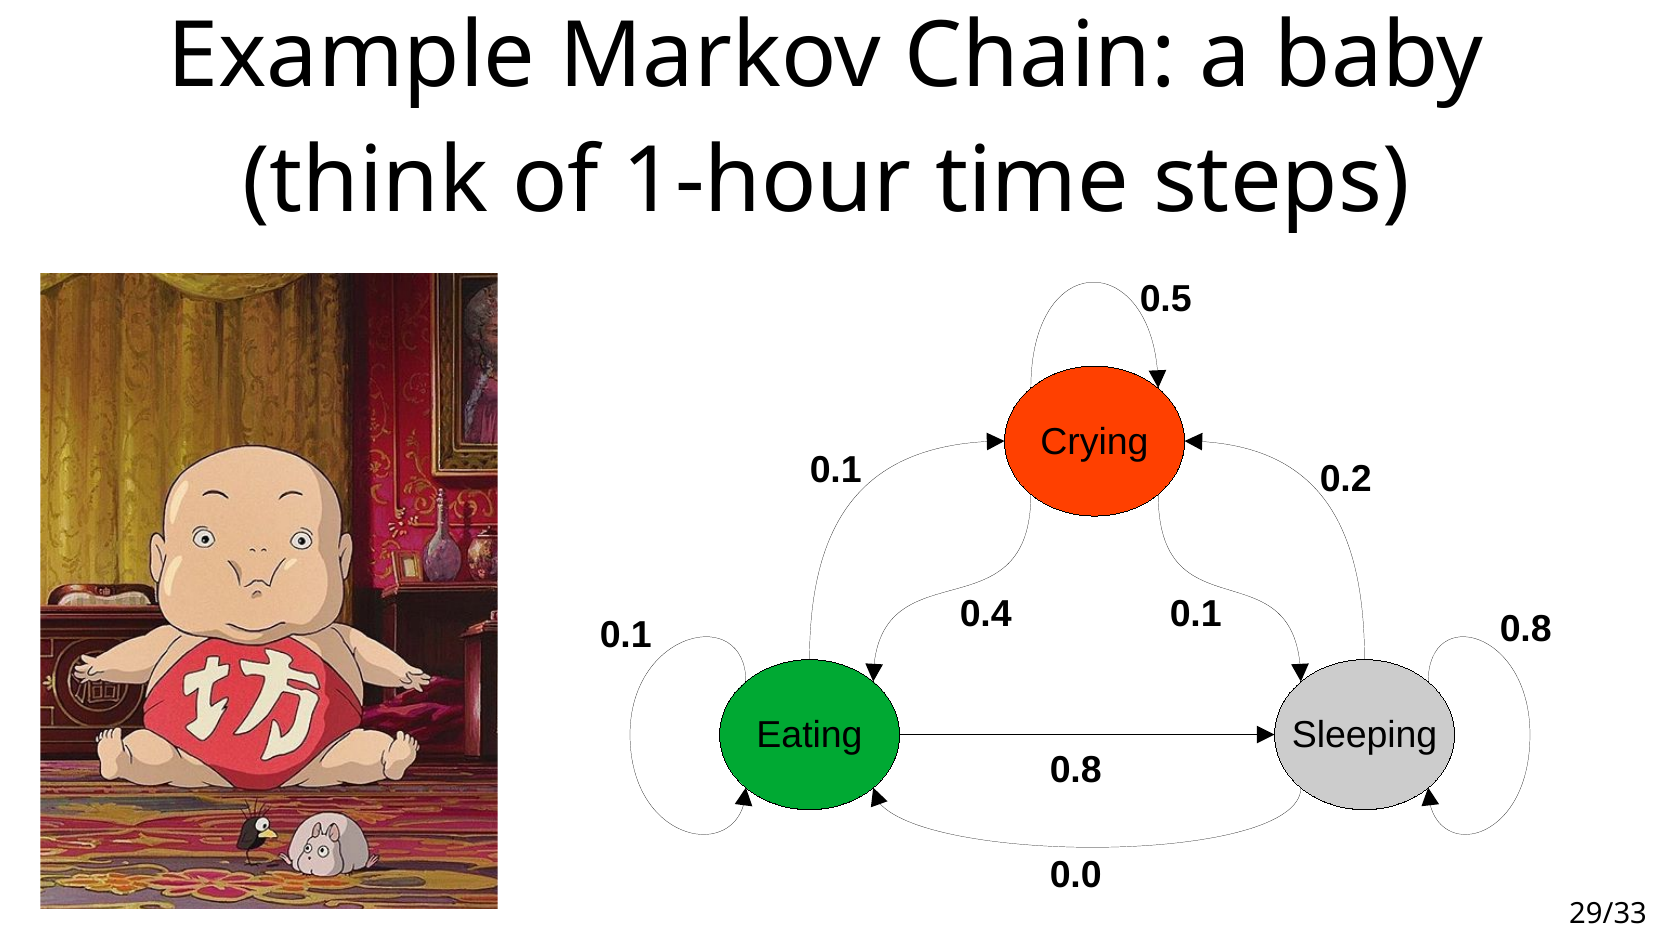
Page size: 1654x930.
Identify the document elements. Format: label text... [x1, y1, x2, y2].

text_box 0.4 [945, 585, 1066, 654]
text_box 0.1 [795, 441, 916, 511]
text_box Crying [1004, 366, 1185, 517]
text_box 0.8 [1485, 600, 1606, 669]
text_box 0.0 [1035, 845, 1156, 915]
text_box 0.5 [1125, 269, 1246, 339]
text_box 0.1 [585, 606, 706, 676]
text_box Sleeping [1274, 659, 1455, 810]
title Example Markov Chain: a baby (think of 1-hour time steps) [82, 0, 1571, 243]
picture [391, 654, 498, 818]
text_box 0.8 [1035, 741, 1156, 811]
text_box 0.2 [1305, 449, 1426, 507]
text_box 0.1 [1155, 585, 1276, 642]
picture [40, 273, 498, 909]
text_box Eating [719, 659, 900, 810]
